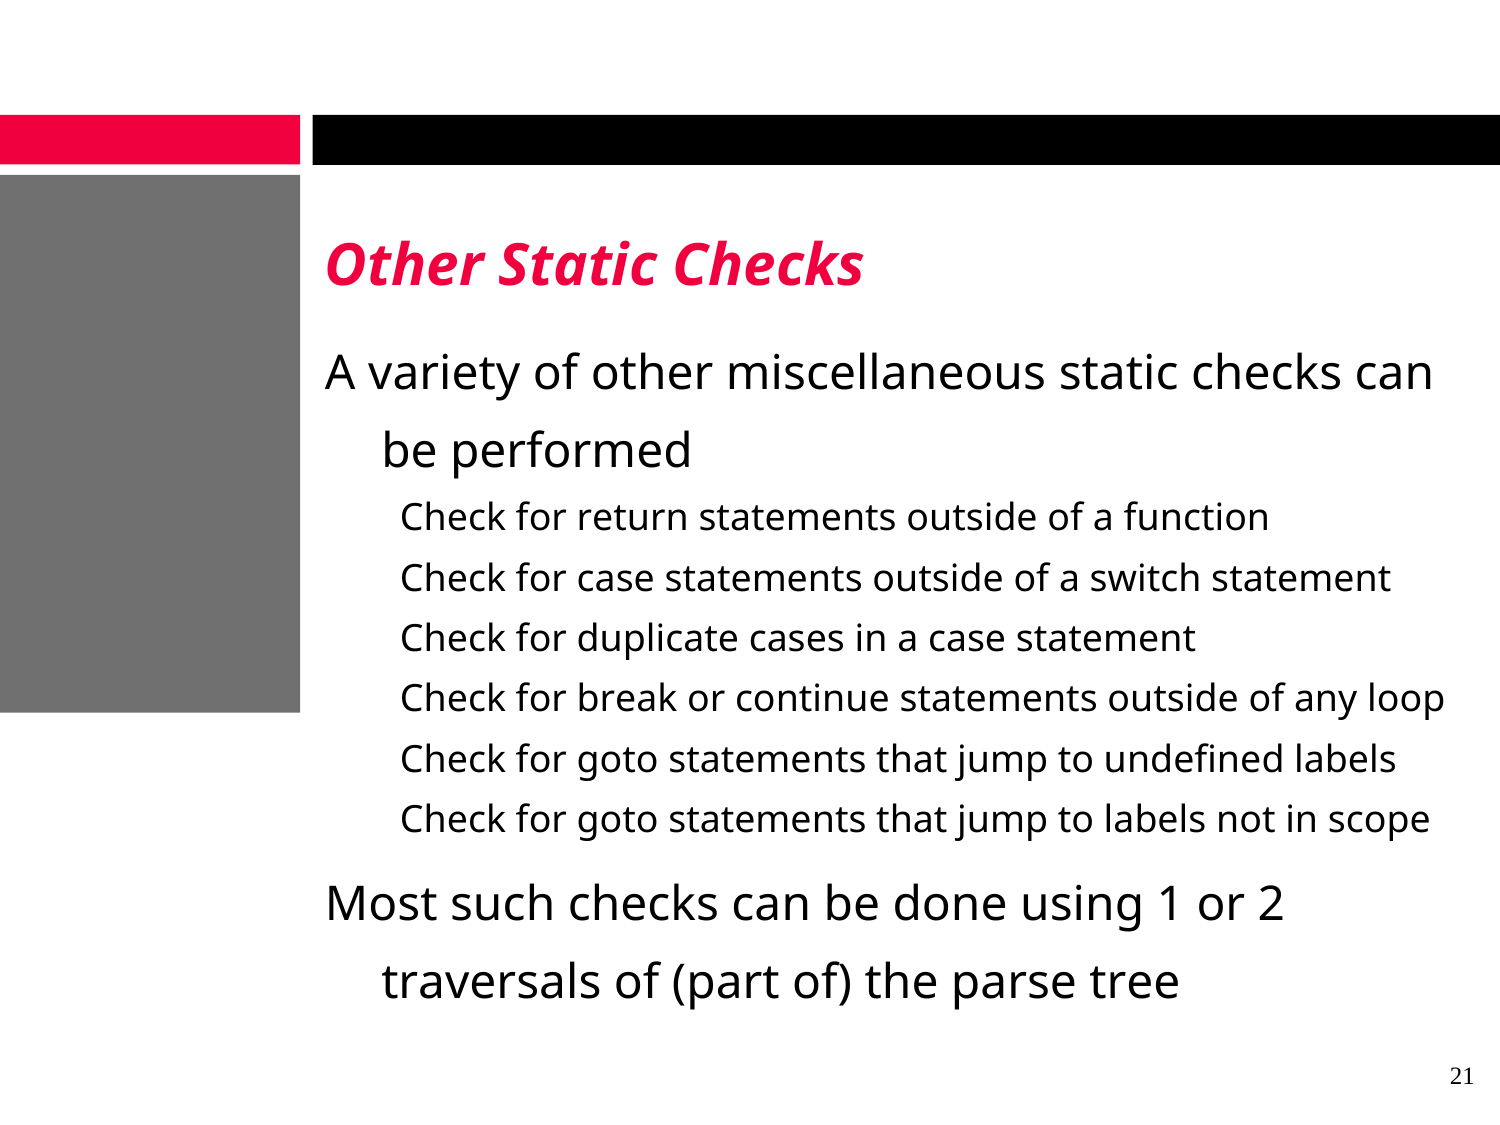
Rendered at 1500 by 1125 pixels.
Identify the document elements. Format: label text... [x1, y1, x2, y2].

title Other Static Checks [324, 187, 1450, 324]
list A variety of other miscellaneous static checks can be performed Check for return statements outside of a function Check for case statements outside of a switch statement Check for duplicate cases in a case statement Check for break or continue statements outside of any loop Check for goto statements that jump to undefined labels Check for goto statements that jump to labels not in scope Most such checks can be done using 1 or 2 traversals of (part of) the parse tree [324, 324, 1450, 1085]
